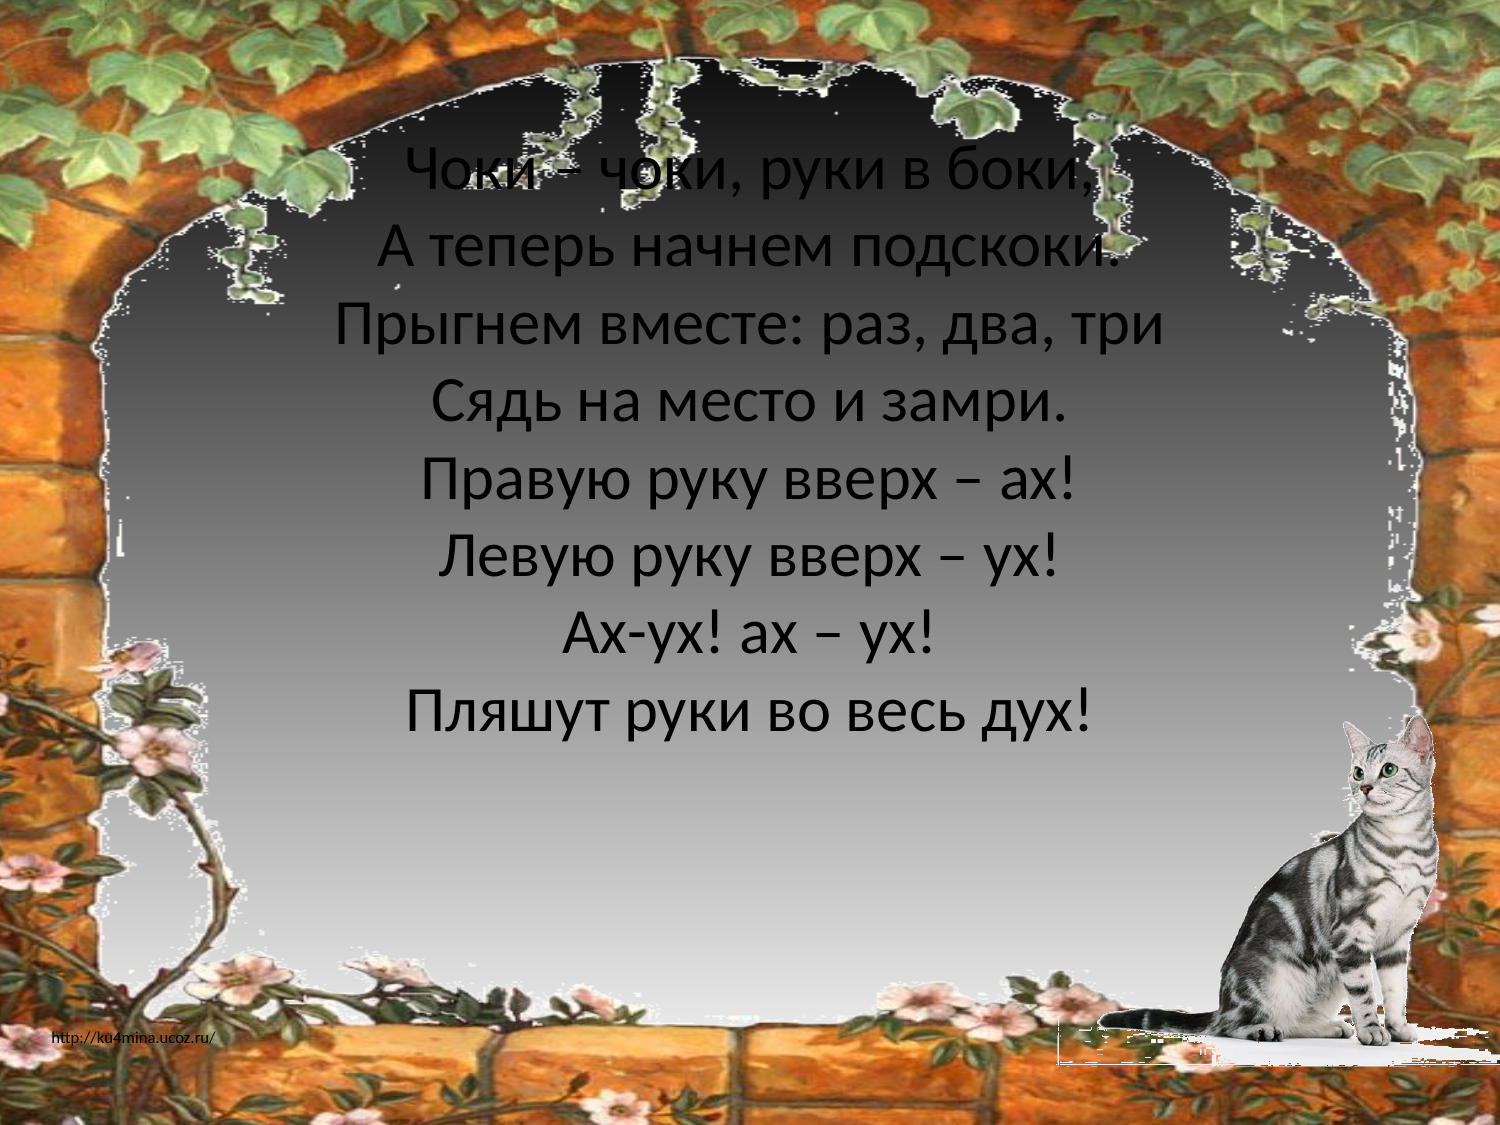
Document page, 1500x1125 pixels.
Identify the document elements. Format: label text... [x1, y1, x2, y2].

title Чоки – чоки, руки в боки, А теперь начнем подскоки. Прыгнем вместе: раз, два, три Сядь на место и замри. Правую руку вверх – ах! Левую руку вверх – ух! Ах-ух! ах – ух! Пляшут руки во весь дух! [246, 117, 1254, 961]
picture [0, 0, 1500, 1125]
